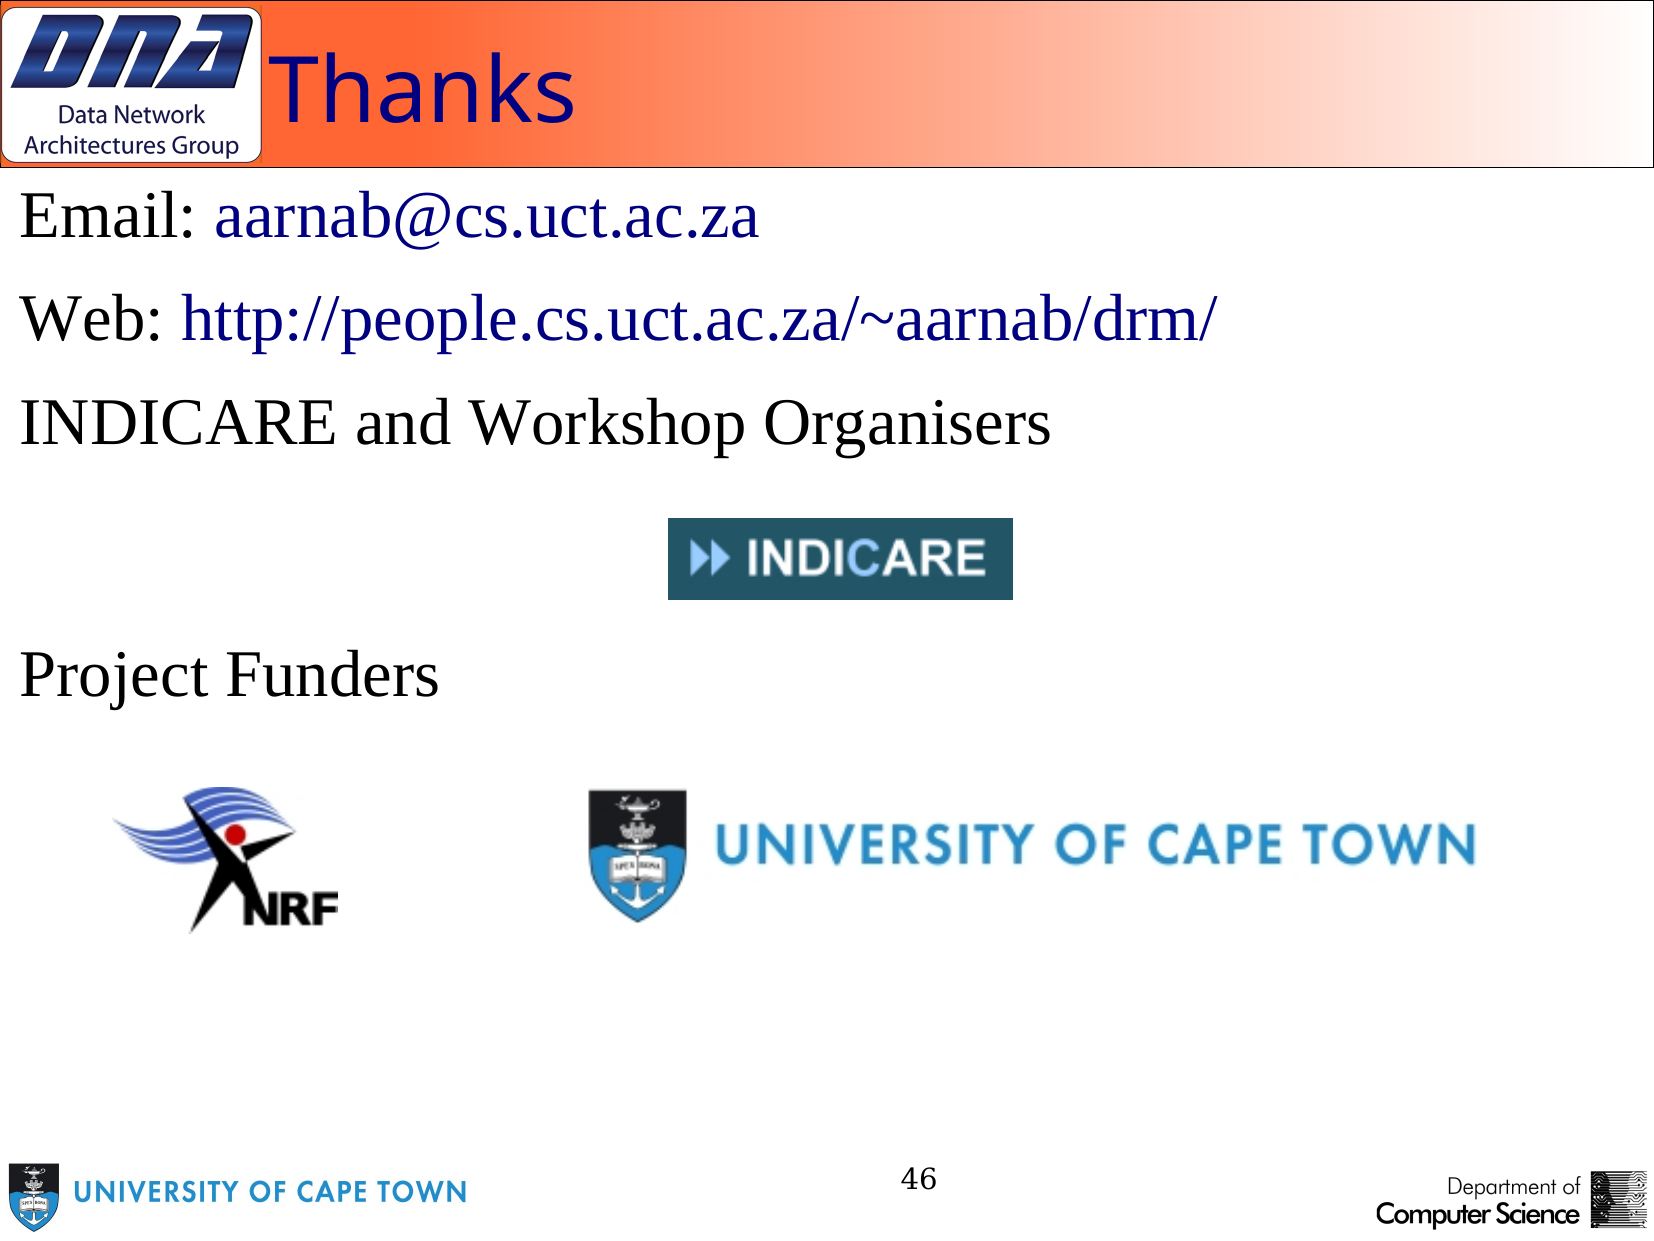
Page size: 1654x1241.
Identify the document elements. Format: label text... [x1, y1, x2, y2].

list Email: aarnab@cs.uct.ac.za Web: http://people.cs.uct.ac.za/~aarnab/drm/ INDICARE and Workshop Organisers Project Funders [2, 177, 1654, 1138]
picture [112, 787, 338, 934]
title Thanks [268, 19, 1654, 155]
picture [668, 518, 1013, 601]
picture [0, 5, 262, 163]
picture [1368, 1159, 1654, 1235]
picture [583, 783, 1501, 929]
picture [5, 1159, 479, 1235]
